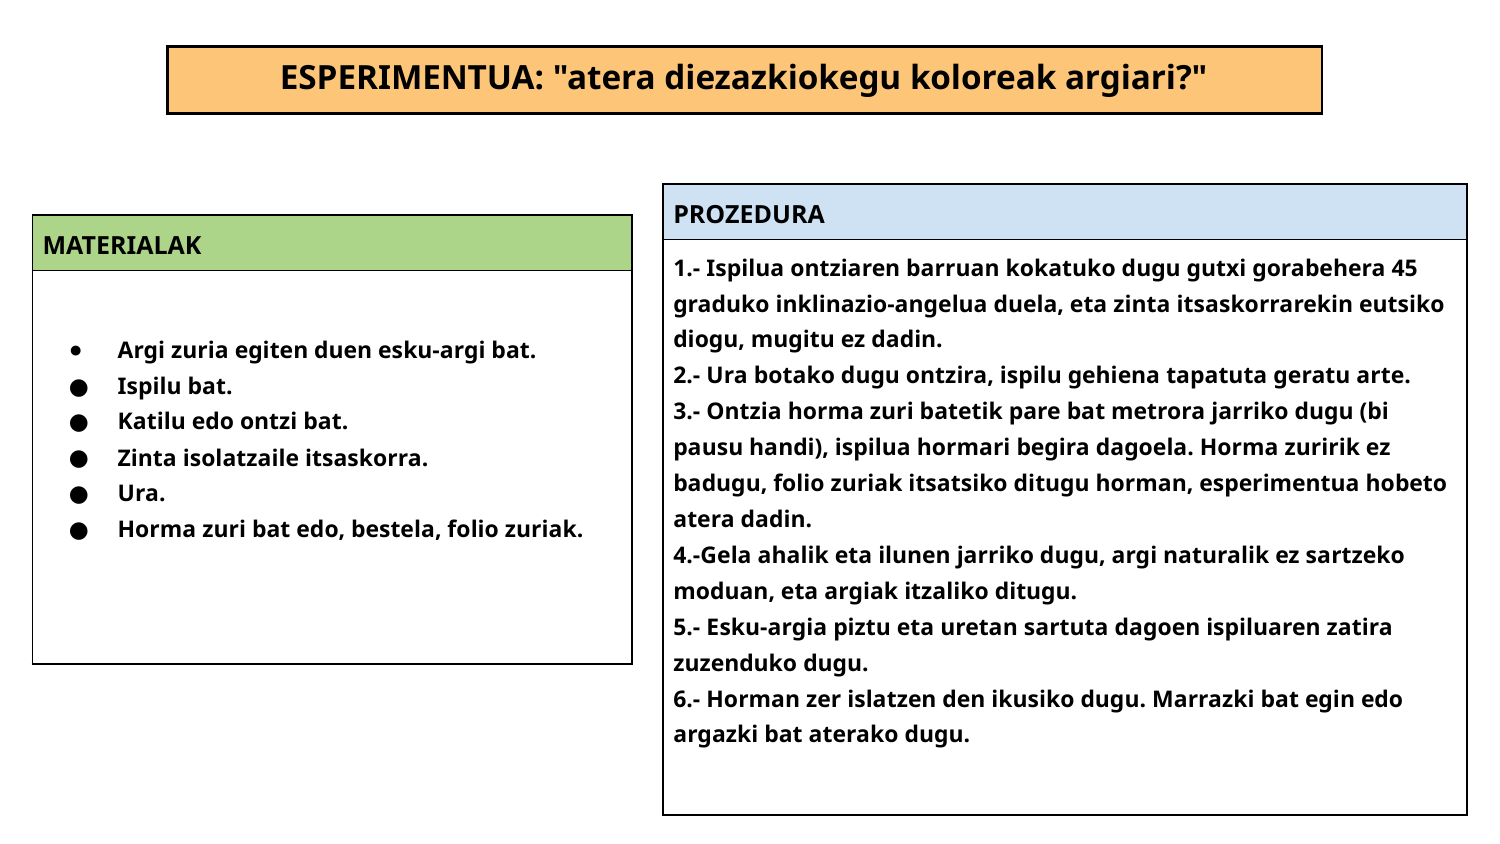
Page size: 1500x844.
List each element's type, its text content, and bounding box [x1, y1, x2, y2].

table_cell 1.- Ispilua ontziaren barruan kokatuko dugu gutxi gorabehera 45 graduko inklinazio-angelua duela, eta zinta itsaskorrarekin eutsiko diogu, mugitu ez dadin. 2.- Ura botako dugu ontzira, ispilu gehiena tapatuta geratu arte. 3.- Ontzia horma zuri batetik pare bat metrora jarriko dugu (bi pausu handi), ispilua hormari begira dagoela. Horma zuririk ez badugu, folio zuriak itsatsiko ditugu horman, esperimentua hobeto atera dadin. 4.-Gela ahalik eta ilunen jarriko dugu, argi naturalik ez sartzeko moduan, eta argiak itzaliko ditugu. 5.- Esku-argia piztu eta uretan sartuta dagoen ispiluaren zatira zuzenduko dugu. 6.- Horman zer islatzen den ikusiko dugu. Marrazki bat egin edo argazki bat aterako dugu. [664, 240, 1466, 814]
table_header ESPERIMENTUA: "atera diezazkiokegu koloreak argiari?" [169, 48, 1321, 112]
table_header MATERIALAK [33, 216, 631, 270]
table_cell Argi zuria egiten duen esku-argi bat. Ispilu bat. Katilu edo ontzi bat. Zinta isolatzaile itsaskorra. Ura. Horma zuri bat edo, bestela, folio zuriak. [33, 271, 631, 663]
table_header PROZEDURA [664, 185, 1466, 239]
